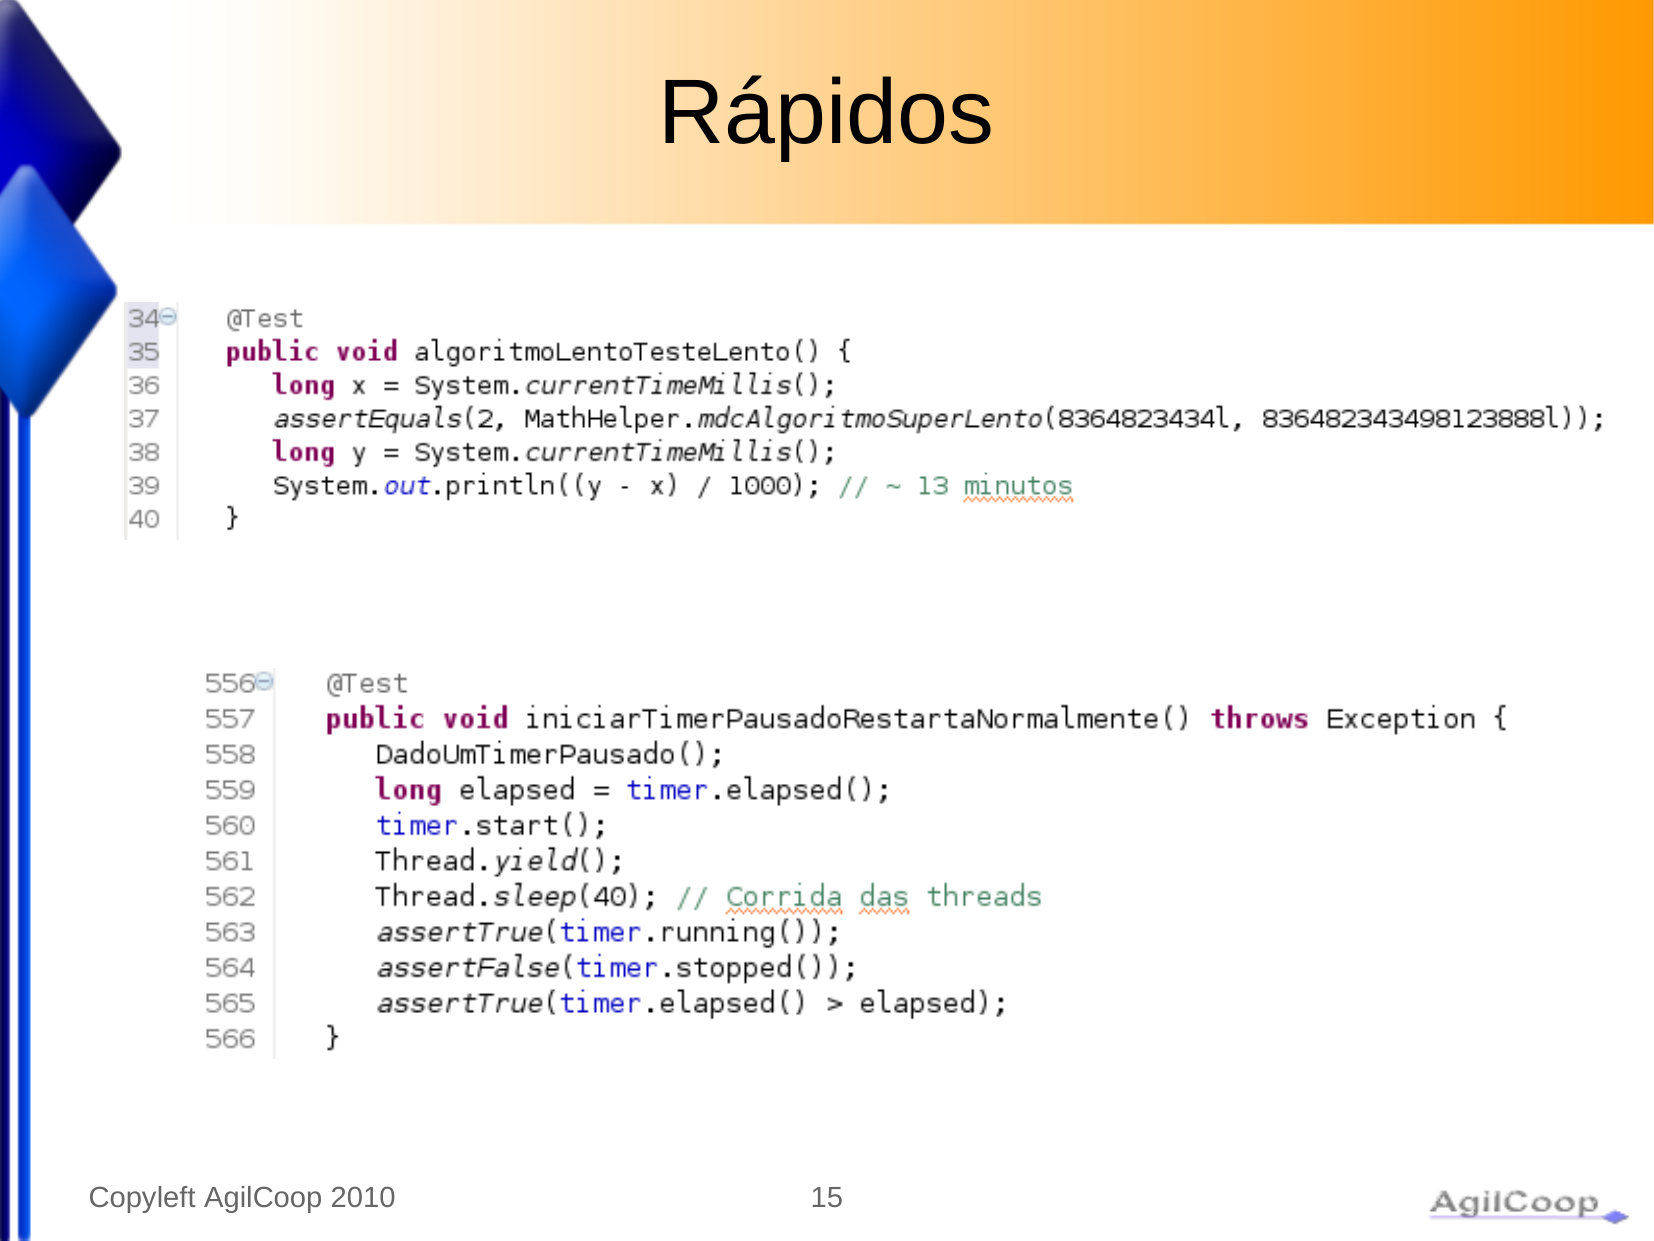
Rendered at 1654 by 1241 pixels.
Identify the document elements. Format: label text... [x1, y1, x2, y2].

title Rápidos [82, 8, 1571, 216]
picture [0, 0, 1654, 1241]
